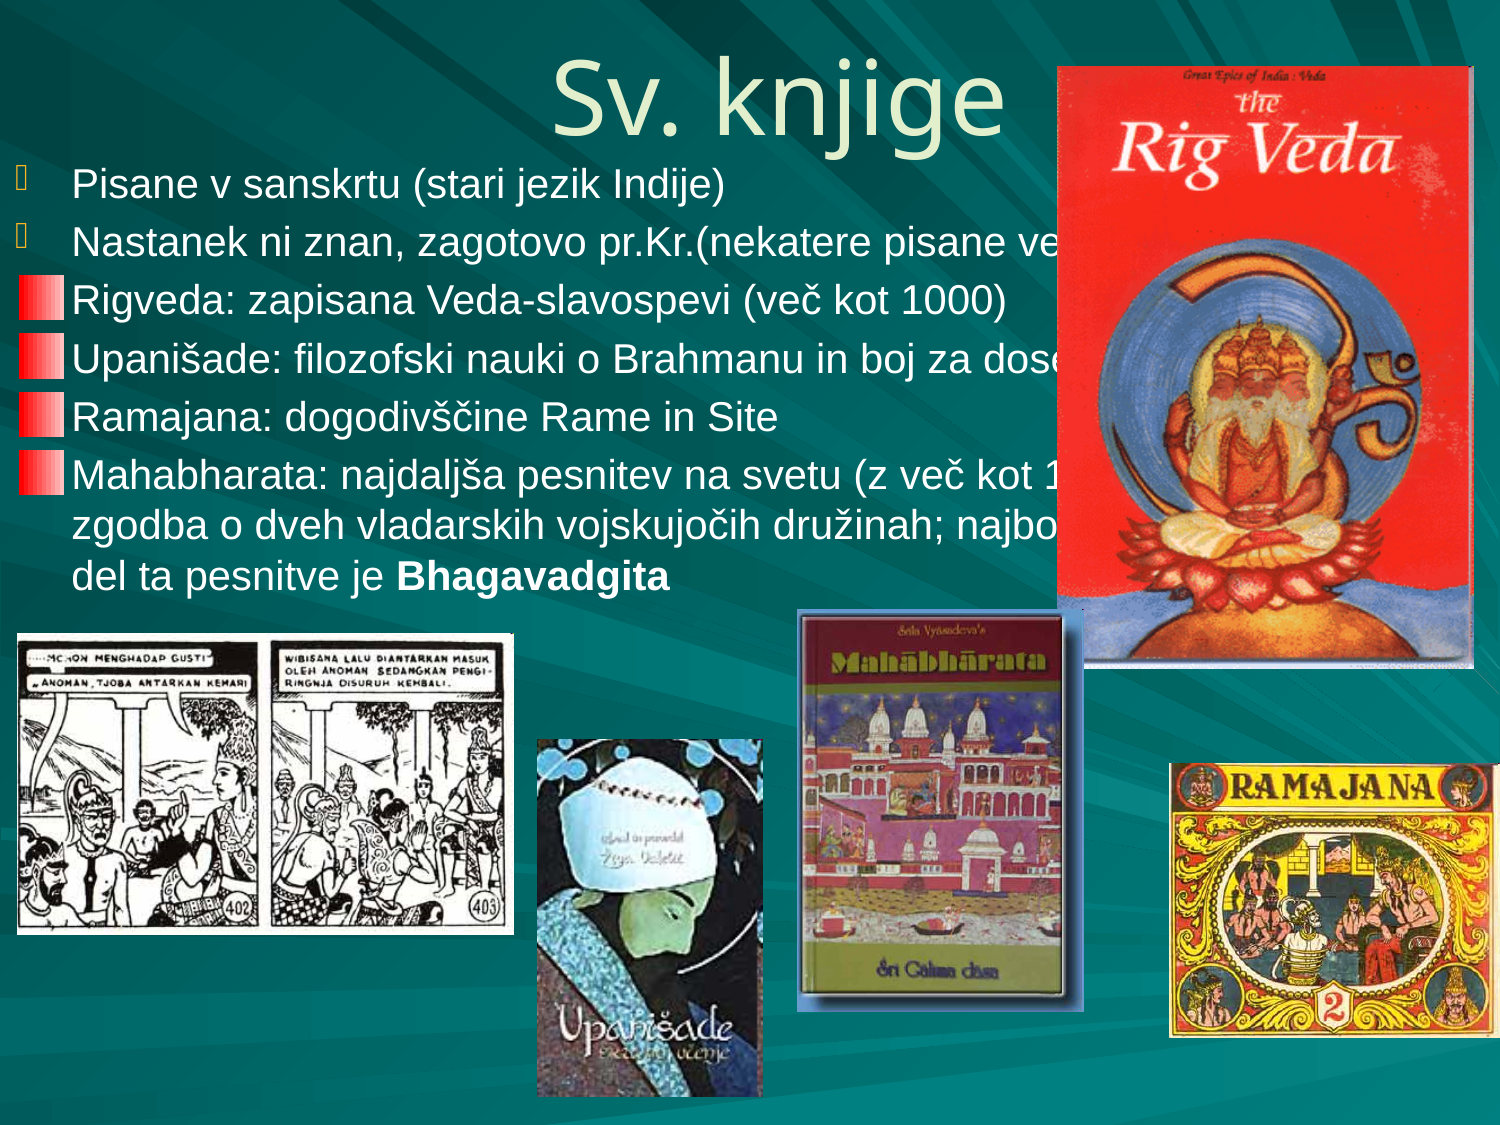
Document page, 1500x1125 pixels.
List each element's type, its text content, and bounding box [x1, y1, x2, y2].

picture [797, 66, 1474, 1012]
picture [1169, 763, 1500, 1038]
list Pisane v sanskrtu (stari jezik Indije) Nastanek ni znan, zagotovo pr.Kr.(nekatere pisane več stoletij) Rigveda: zapisana Veda-slavospevi (več kot 1000) Upanišade: filozofski nauki o Brahmanu in boj za doseg mokše Ramajana: dogodivščine Rame in Site Mahabharata: najdaljša pesnitev na svetu (z več kot 100 000 verzi)- zgodba o dveh vladarskih vojskujočih družinah; najbolj znani epski del ta pesnitve je Bhagavadgita [0, 148, 1057, 626]
picture [17, 633, 514, 935]
picture [537, 739, 763, 1097]
title Sv. knjige [76, 0, 1427, 148]
